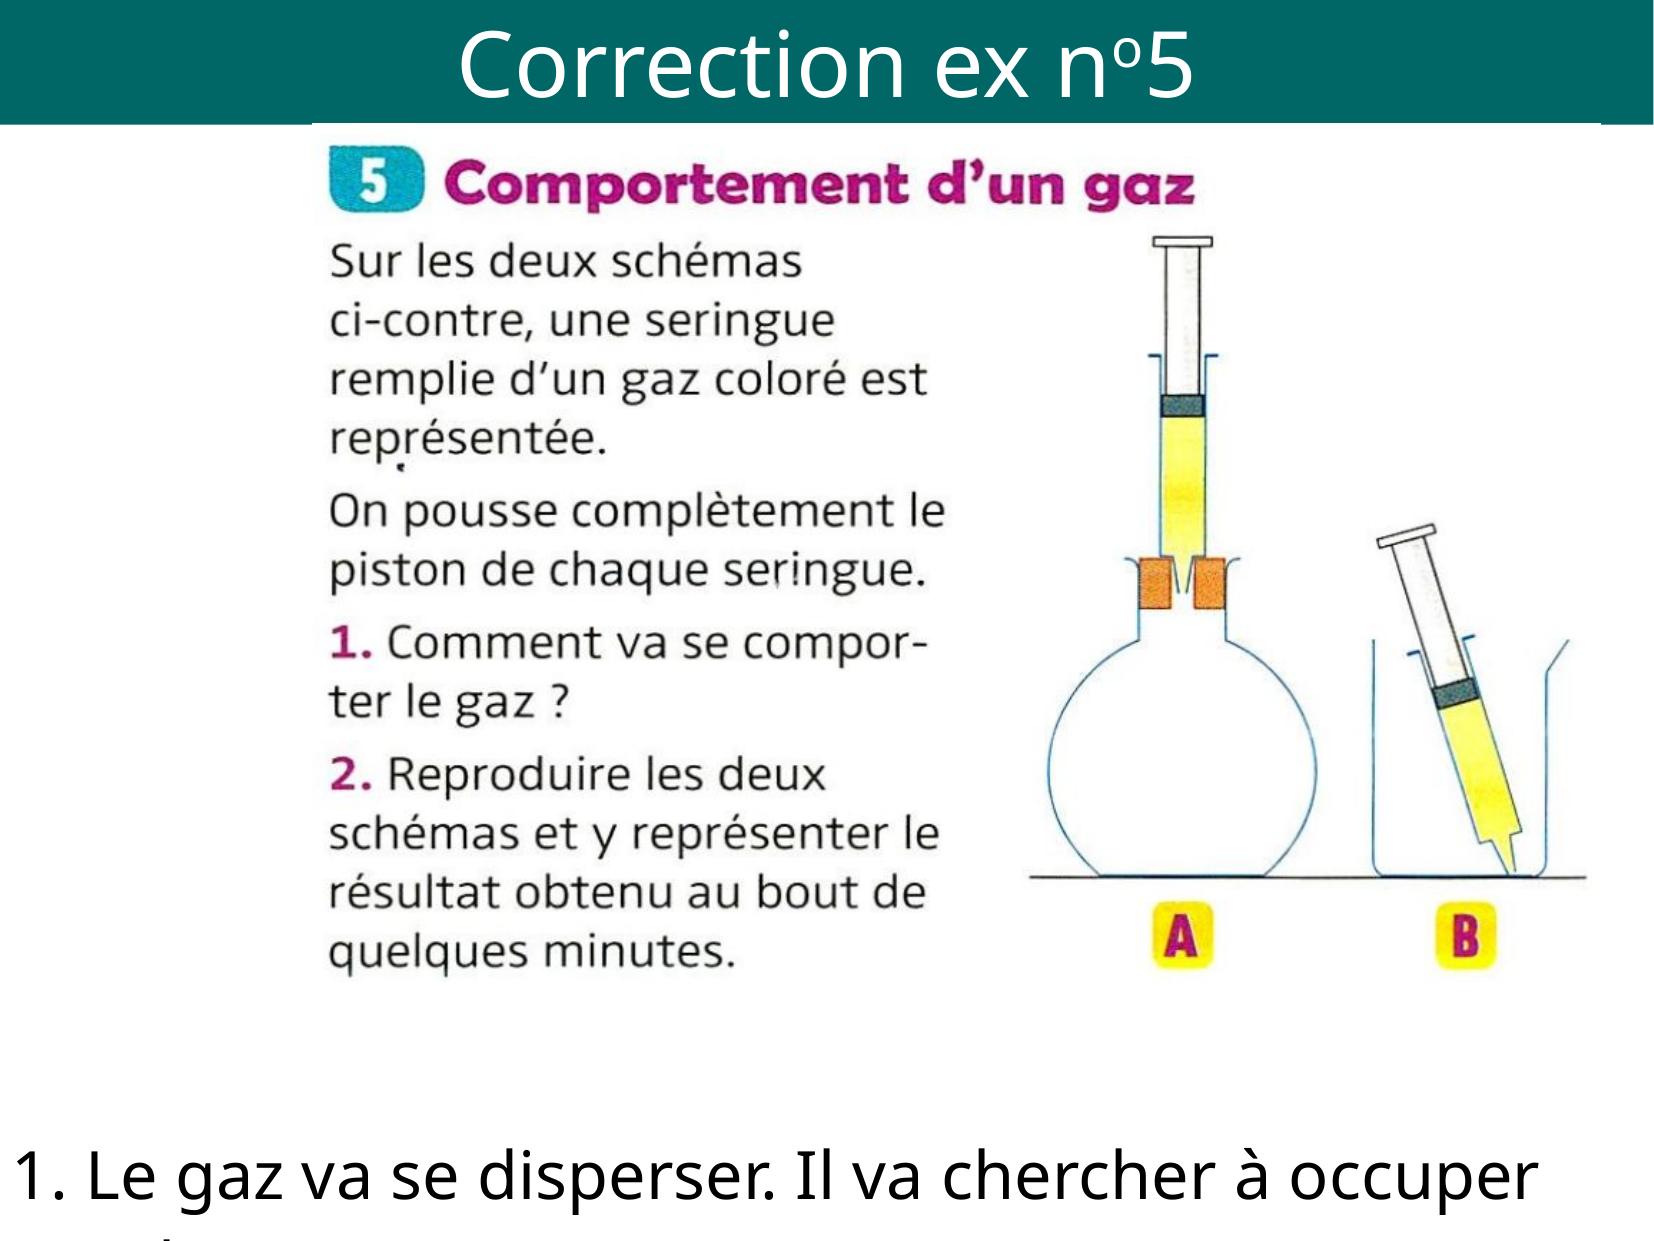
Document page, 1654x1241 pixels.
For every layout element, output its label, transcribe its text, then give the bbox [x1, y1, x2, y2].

picture [312, 123, 1601, 983]
subtitle 1. Le gaz va se disperser. Il va chercher à occuper tout l’espace. [11, 129, 1642, 1229]
title Correction ex no5 [0, 10, 1654, 114]
